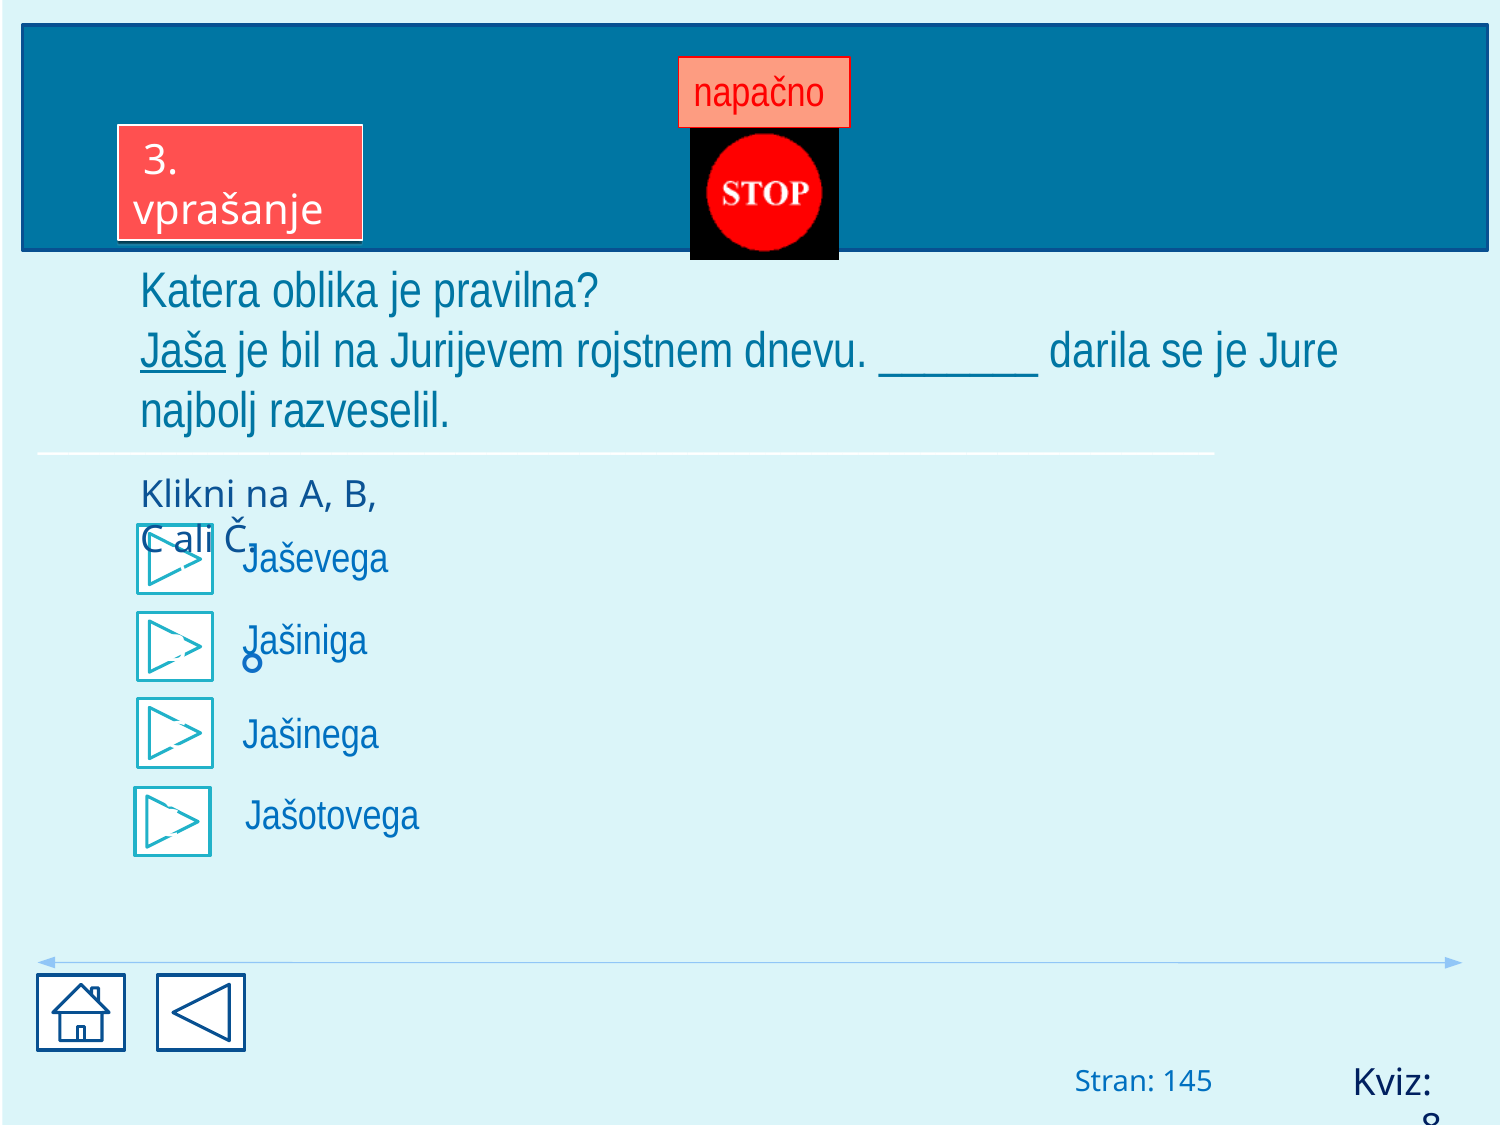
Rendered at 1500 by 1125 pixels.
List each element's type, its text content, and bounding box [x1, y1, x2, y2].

text_box B [137, 612, 213, 681]
text_box Kviz: 8 [1337, 1050, 1475, 1111]
text_box Jašiniga [227, 605, 1353, 671]
text_box Jašinega [227, 698, 1353, 765]
text_box ____________________________________________________________________________ [22, 404, 1488, 466]
text_box 3. vprašanje [118, 125, 363, 191]
text_box Č. [135, 787, 211, 856]
text_box A [137, 524, 213, 594]
text_box Klikni na A, B, C ali Č. [125, 466, 413, 524]
text_box [1426, 1116, 1435, 1124]
text_box napačno [678, 57, 850, 128]
text_box [2, 0, 1500, 1125]
picture [690, 128, 839, 260]
text_box C [137, 698, 213, 768]
text_box Stran: 145 [975, 1055, 1313, 1106]
text_box Jašotovega [230, 780, 1356, 846]
text_box Katera oblika je pravilna? Jaša je bil na Jurijevem rojstnem dnevu. _______ darila se je Jure najbolj razveselil. [125, 250, 1363, 404]
text_box Jaševega [227, 523, 1353, 589]
